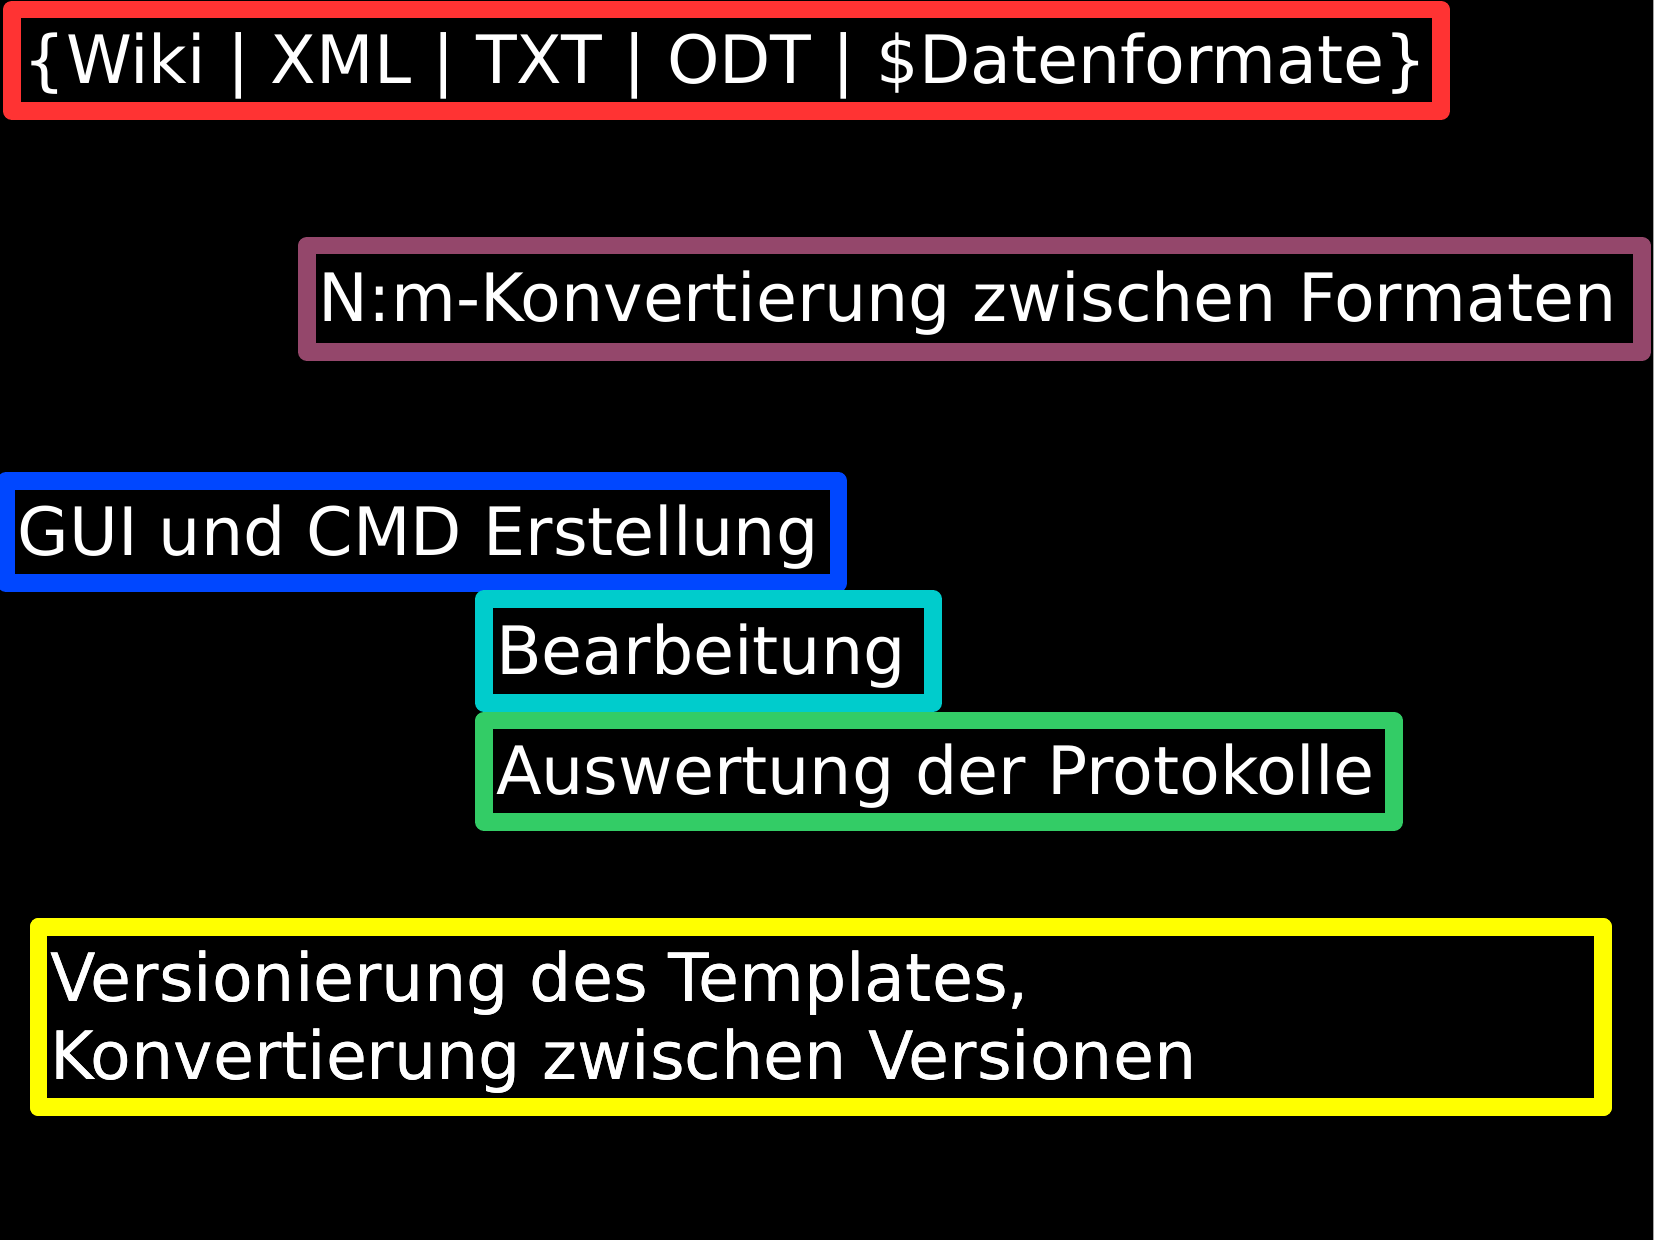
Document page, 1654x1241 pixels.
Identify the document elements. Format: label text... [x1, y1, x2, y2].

text_box {Wiki | XML | TXT | ODT | $Datenformate} [11, 9, 1441, 112]
text_box Bearbeitung [484, 599, 934, 703]
text_box Versionierung des Templates, Konvertierung zwischen Versionen [38, 927, 1604, 1108]
text_box Auswertung der Protokolle [484, 720, 1394, 822]
text_box GUI und CMD Erstellung [5, 481, 839, 583]
text_box N:m-Konvertierung zwischen Formaten [307, 245, 1642, 352]
